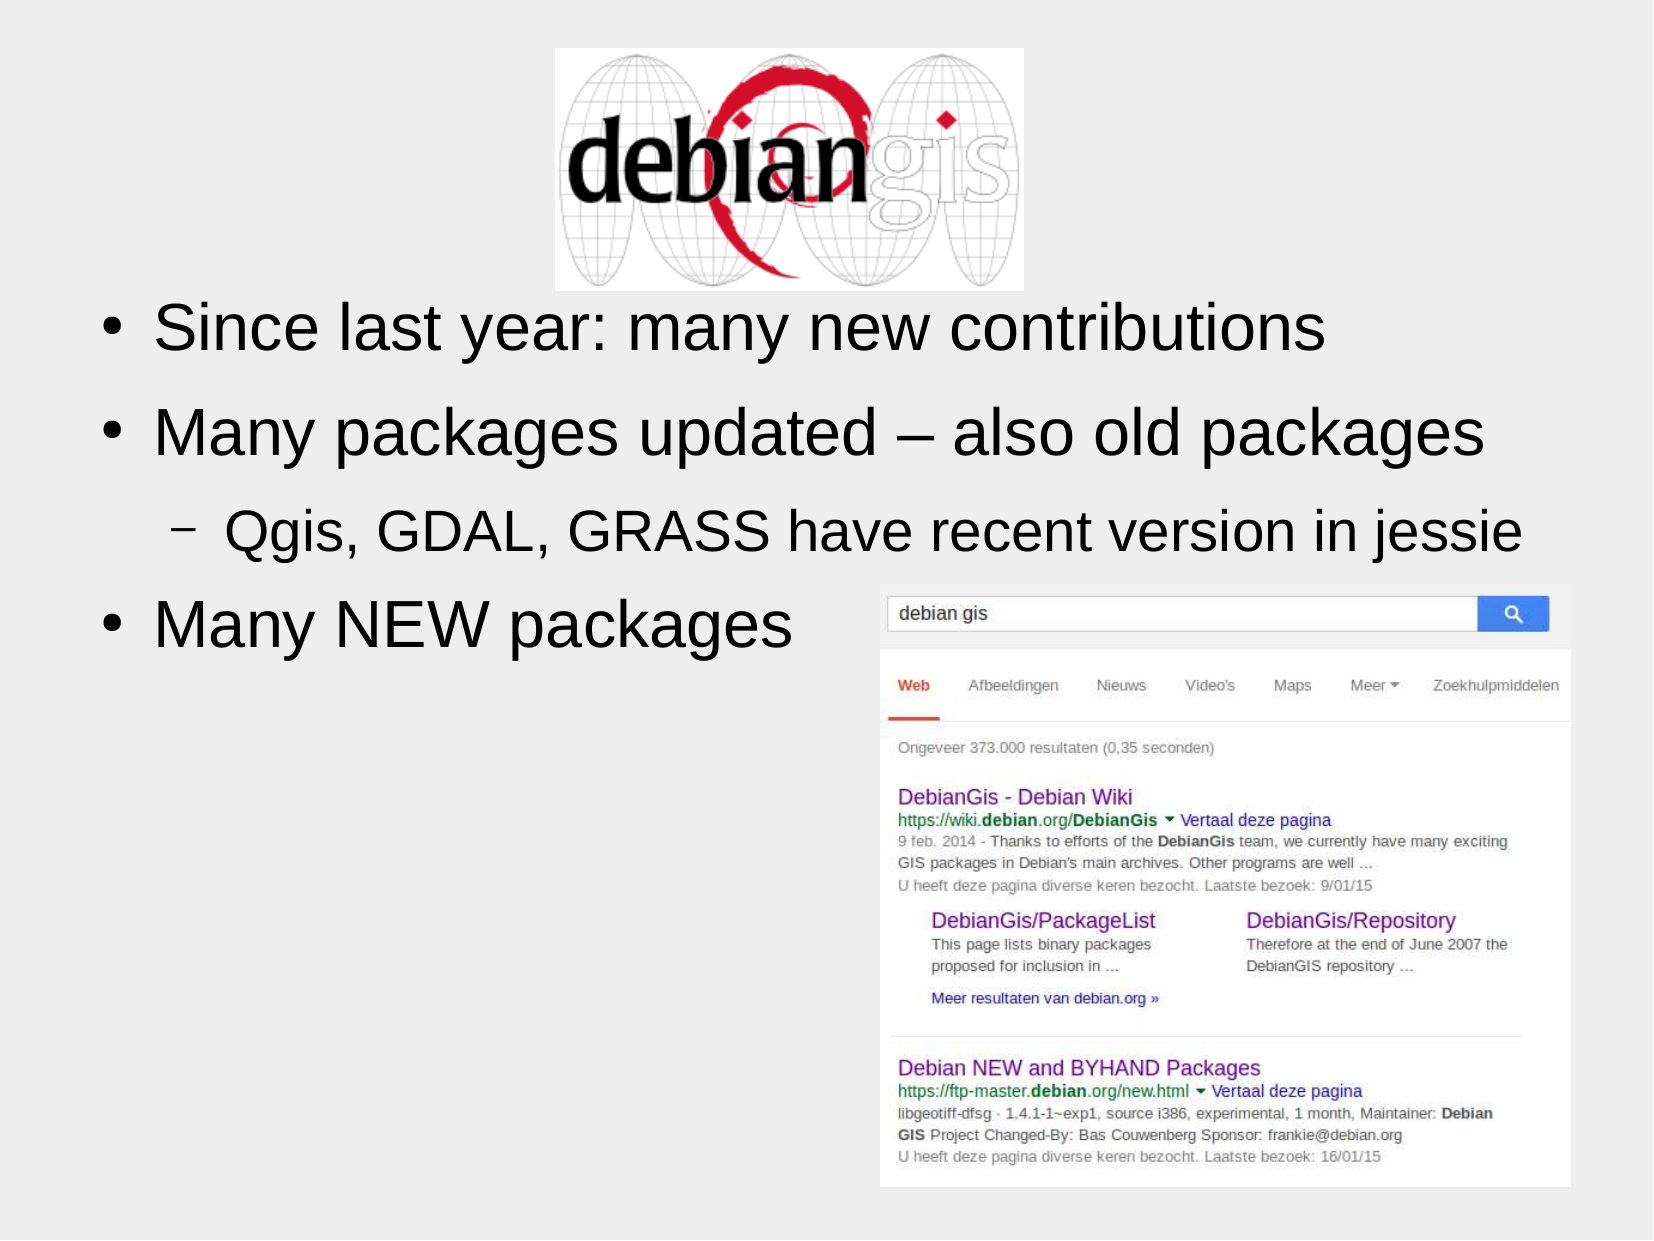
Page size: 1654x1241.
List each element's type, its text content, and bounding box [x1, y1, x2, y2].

list Since last year: many new contributions Many packages updated – also old packages Qgis, GDAL, GRASS have recent version in jessie Many NEW packages [82, 290, 1571, 1010]
picture [555, 48, 1024, 291]
picture [880, 584, 1571, 1187]
